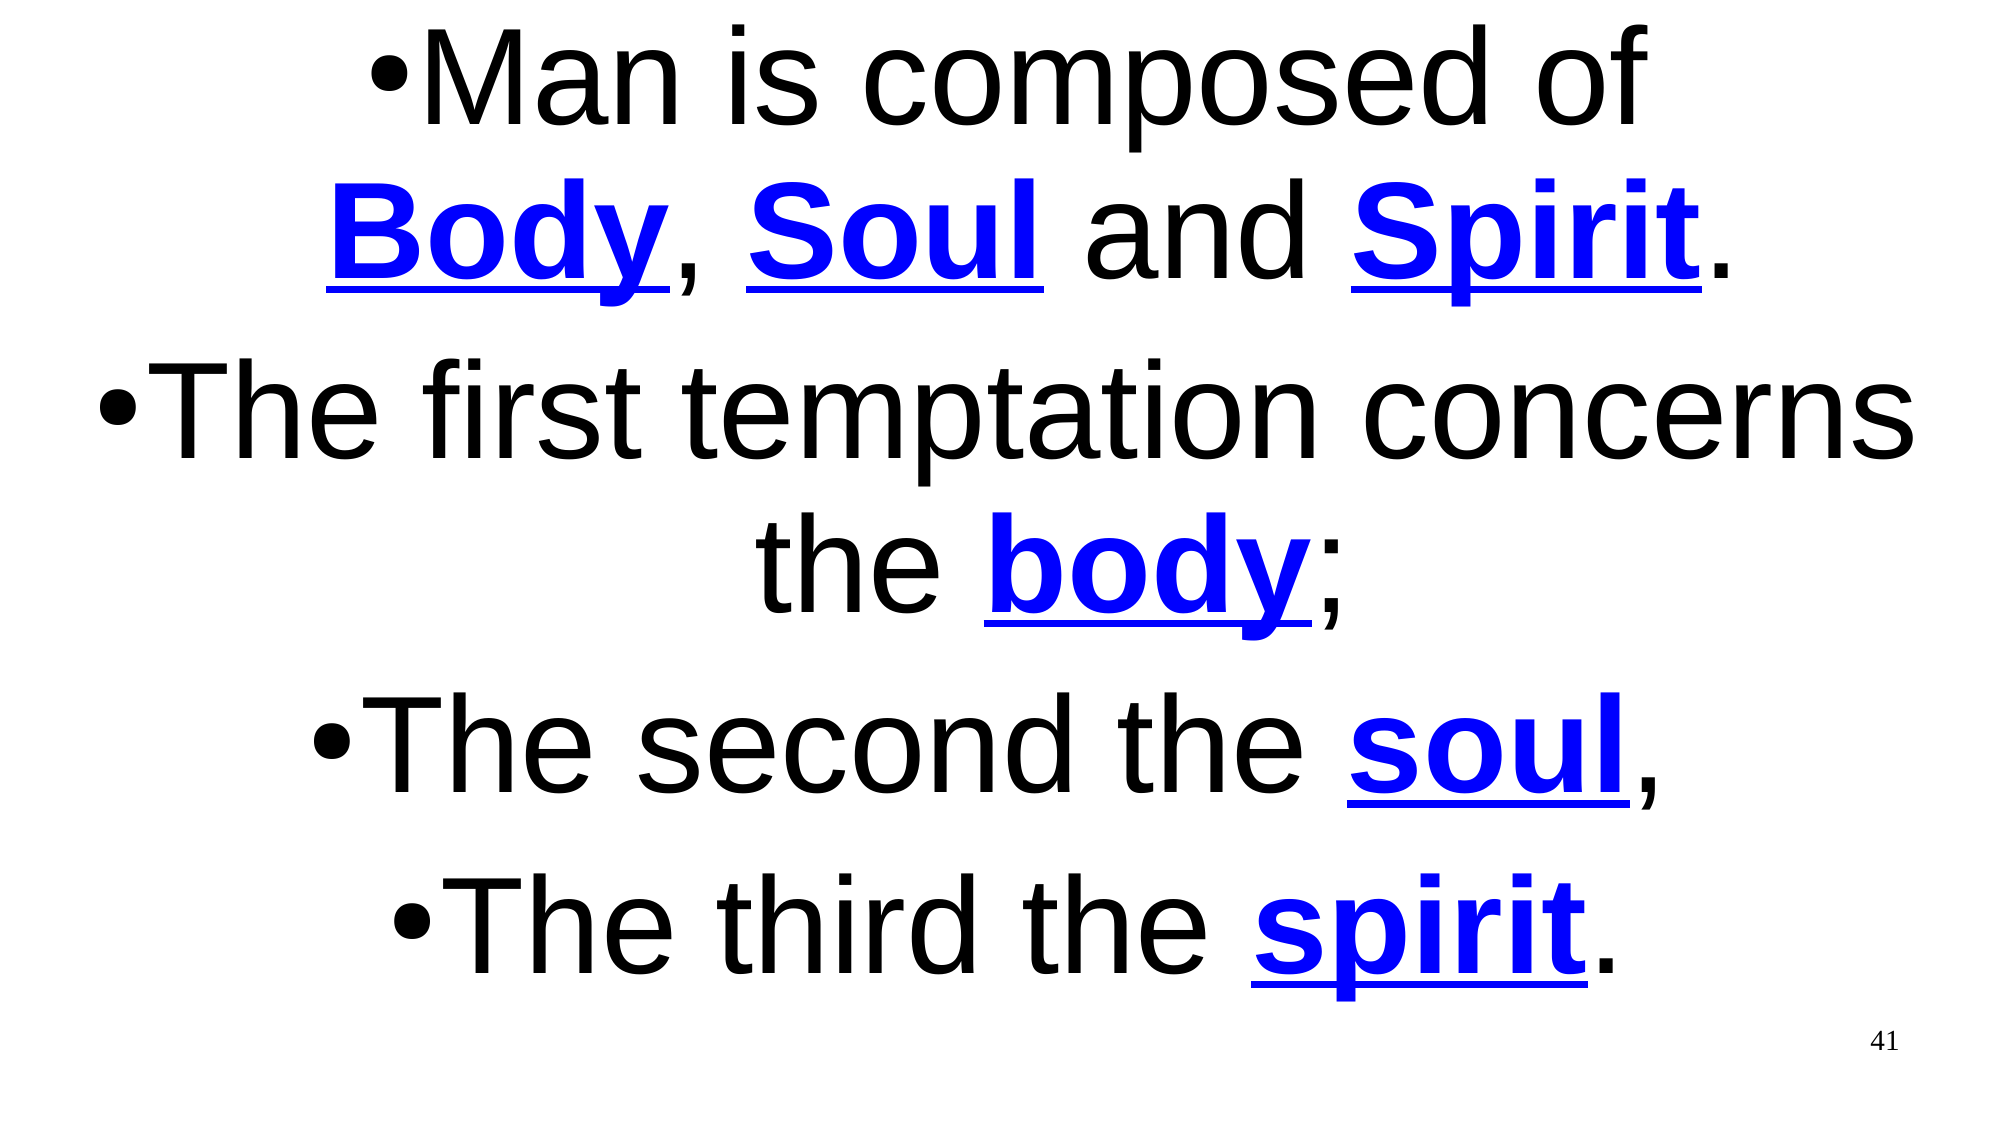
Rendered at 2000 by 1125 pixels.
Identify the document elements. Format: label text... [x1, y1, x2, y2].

list Man is composed of Body, Soul and Spirit. The first temptation concerns the body; The second the soul, The third the spirit. [0, 0, 1996, 1123]
